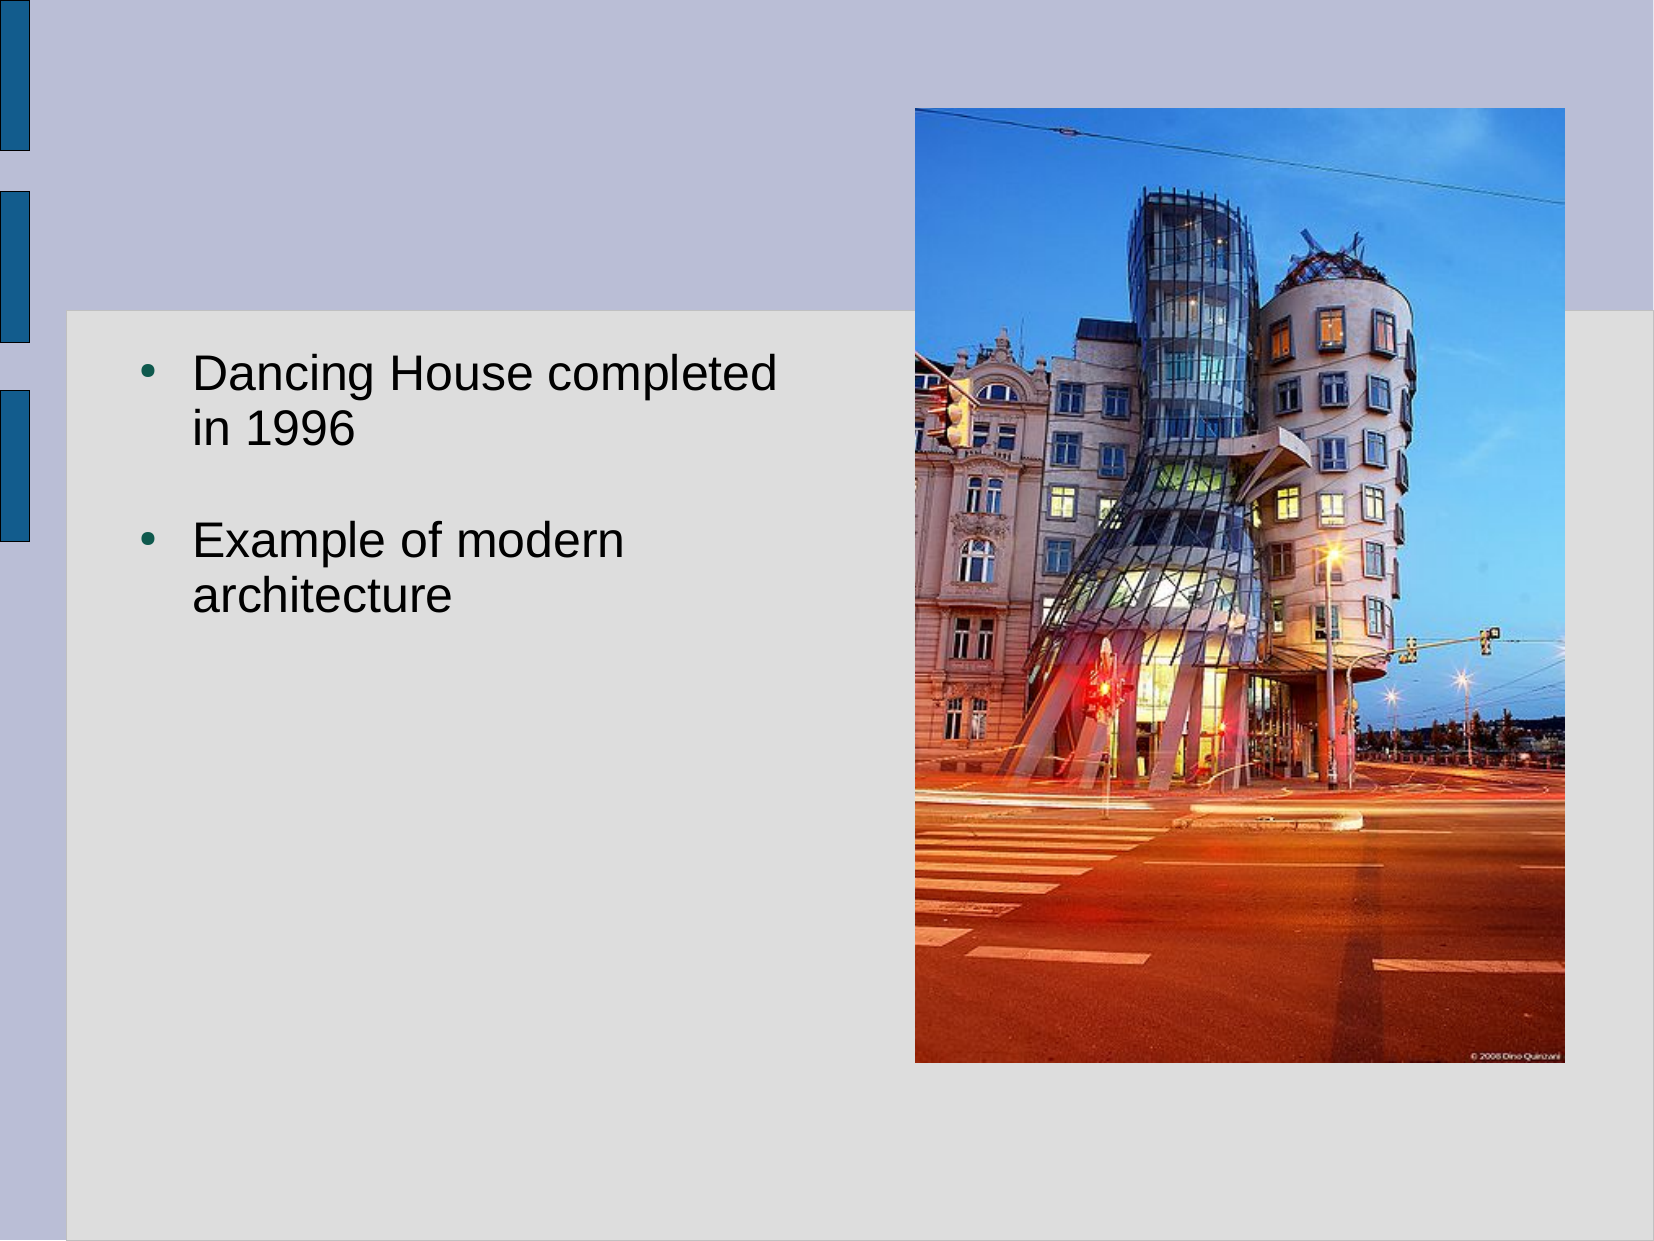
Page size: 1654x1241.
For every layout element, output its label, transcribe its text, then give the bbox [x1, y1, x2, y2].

picture [915, 108, 1565, 1063]
list Dancing House completed in 1996 Example of modern architecture [121, 344, 811, 1127]
